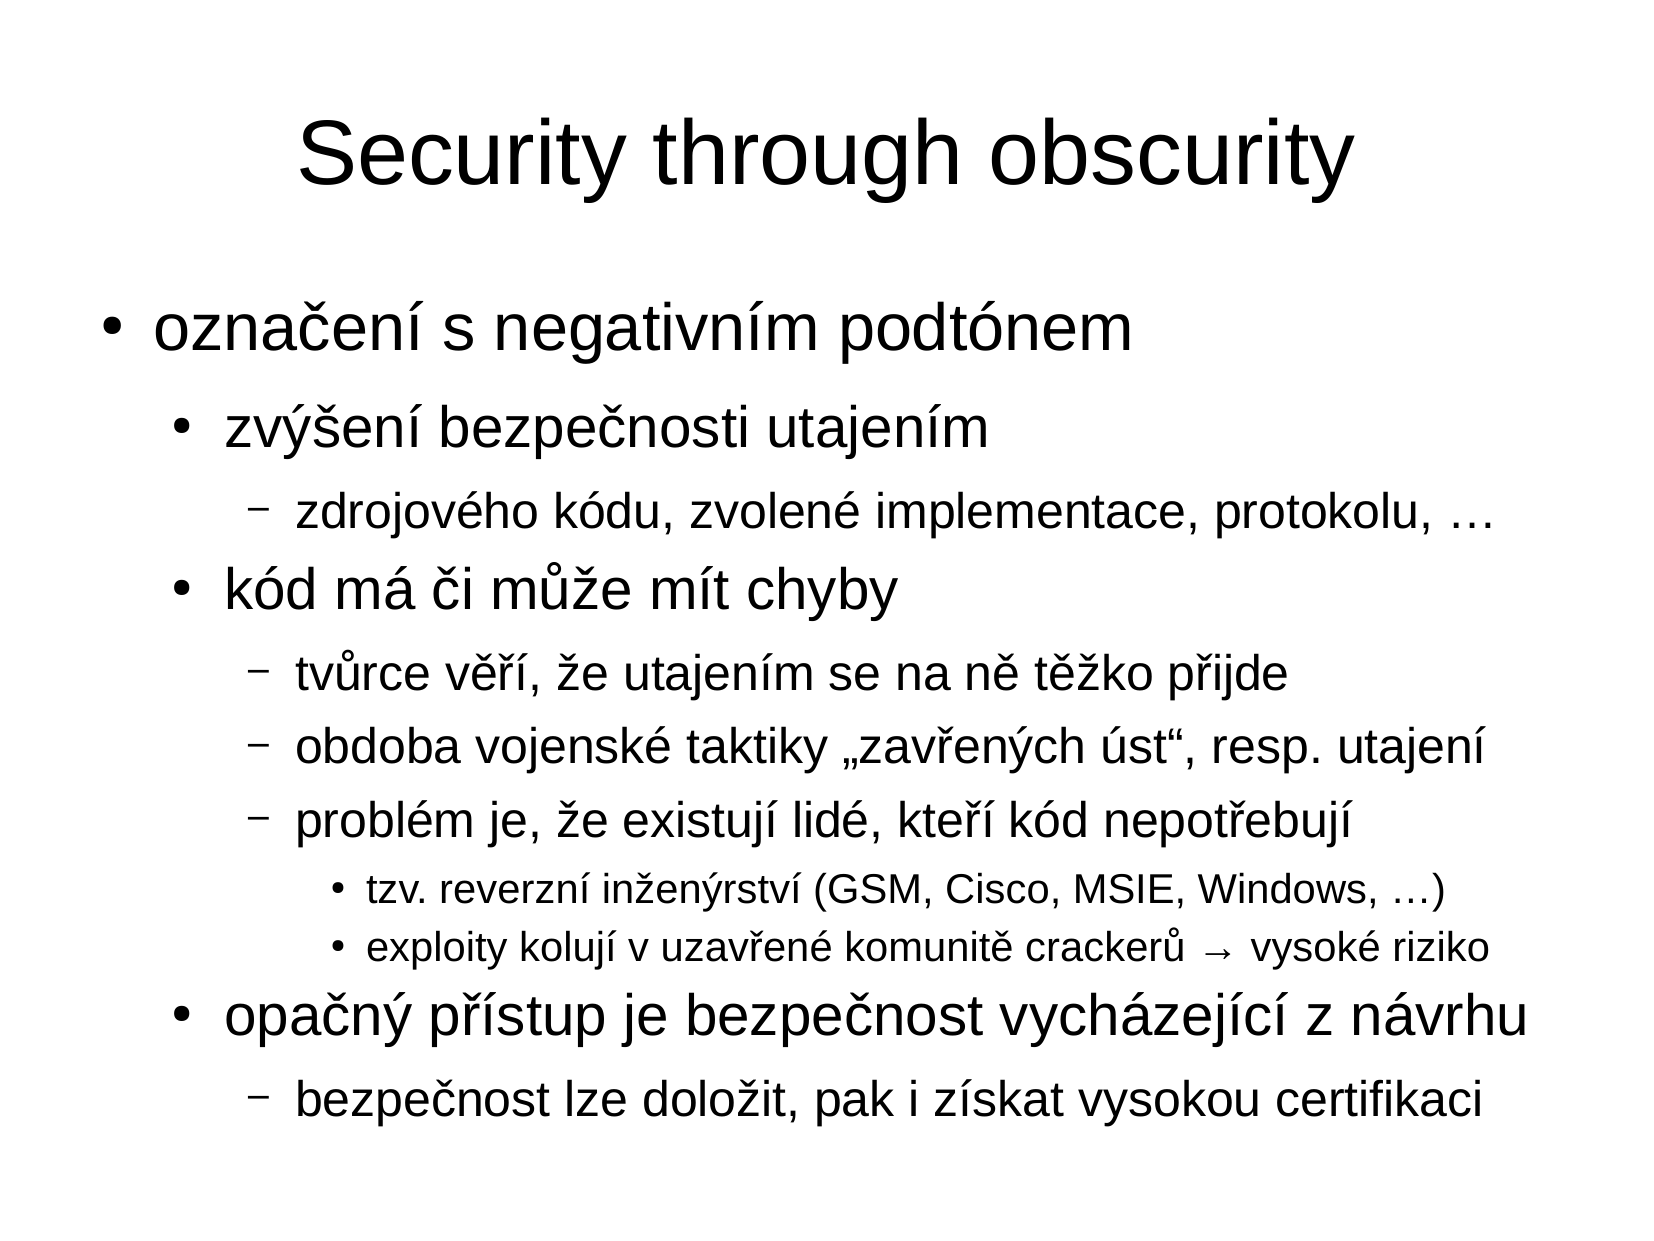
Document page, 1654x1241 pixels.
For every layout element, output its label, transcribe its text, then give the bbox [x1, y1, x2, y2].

list označení s negativním podtónem zvýšení bezpečnosti utajením zdrojového kódu, zvolené implementace, protokolu, … kód má či může mít chyby tvůrce věří, že utajením se na ně těžko přijde obdoba vojenské taktiky „zavřených úst“, resp. utajení problém je, že existují lidé, kteří kód nepotřebují tzv. reverzní inženýrství (GSM, Cisco, MSIE, Windows, …) exploity kolují v uzavřené komunitě crackerů → vysoké riziko opačný přístup je bezpečnost vycházející z návrhu bezpečnost lze doložit, pak i získat vysokou certifikaci [82, 290, 1571, 1127]
title Security through obscurity [82, 56, 1571, 250]
